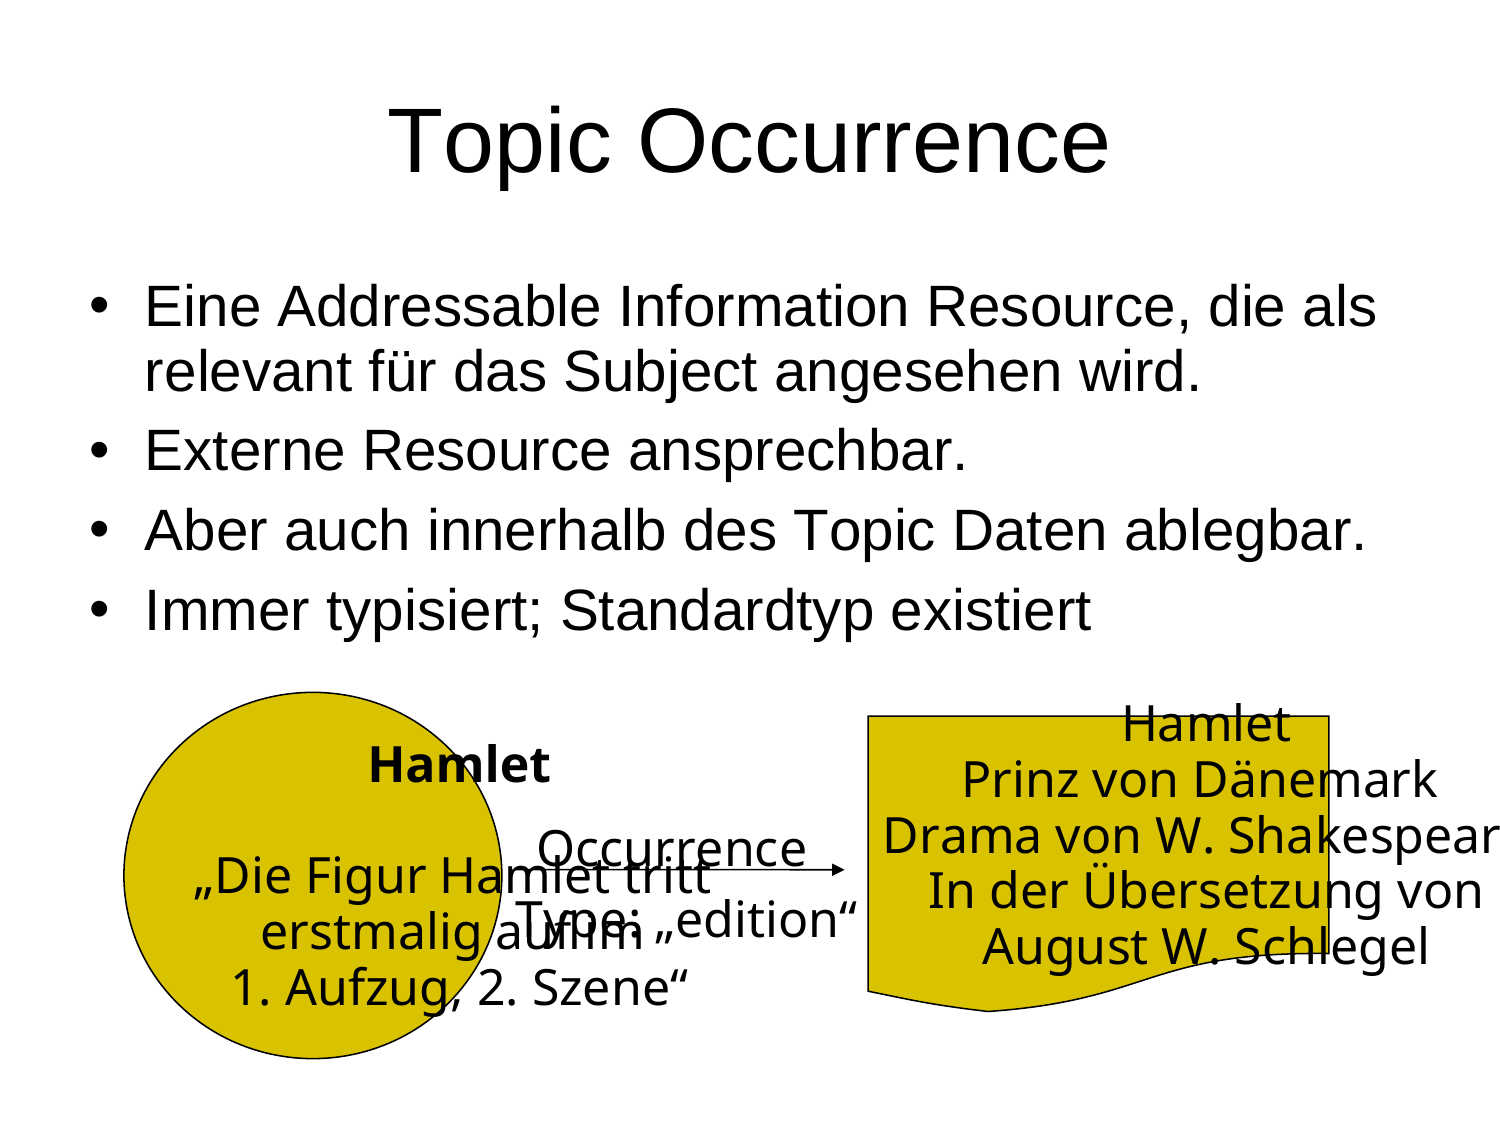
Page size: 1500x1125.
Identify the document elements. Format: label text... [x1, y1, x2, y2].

title Topic Occurrence [75, 45, 1426, 233]
text_box Occurrence [521, 810, 823, 881]
list Eine Addressable Information Resource, die als relevant für das Subject angesehen wird. Externe Resource ansprechbar. Aber auch innerhalb des Topic Daten ablegbar. Immer typisiert; Standardtyp existiert [75, 262, 1426, 705]
text_box Type: „edition“ [501, 881, 873, 957]
text_box Hamlet Prinz von Dänemark Drama von W. Shakespeare In der Übersetzung von August W. Schlegel [868, 716, 1329, 1012]
text_box Hamlet „Die Figur Hamlet tritt erstmalig auf im 1. Aufzug, 2. Szene“ [123, 692, 502, 1059]
